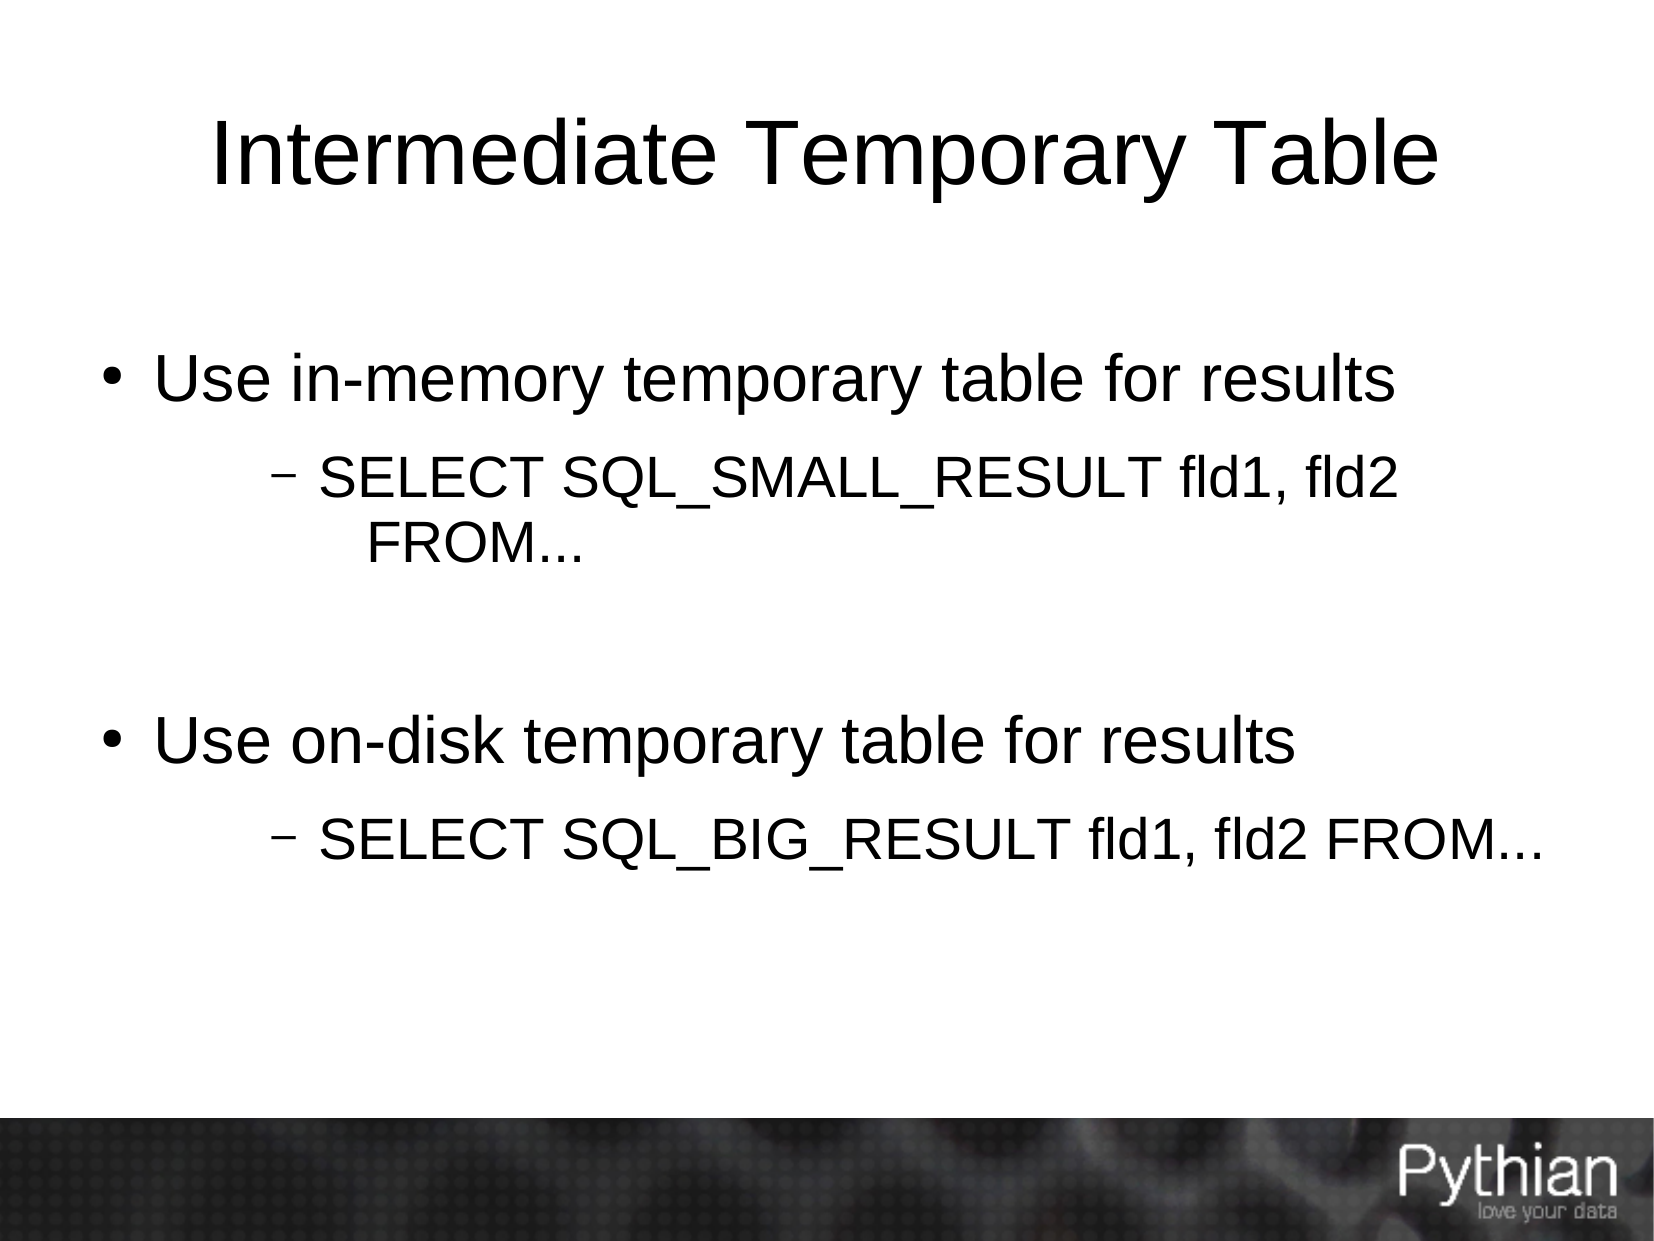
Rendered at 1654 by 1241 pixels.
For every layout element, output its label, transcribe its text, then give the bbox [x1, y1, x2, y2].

picture [0, 1118, 1654, 1241]
list Use in-memory temporary table for results SELECT SQL_SMALL_RESULT fld1, fld2 FROM... Use on-disk temporary table for results SELECT SQL_BIG_RESULT fld1, fld2 FROM... [82, 236, 1571, 1093]
title Intermediate Temporary Table [82, 49, 1571, 236]
